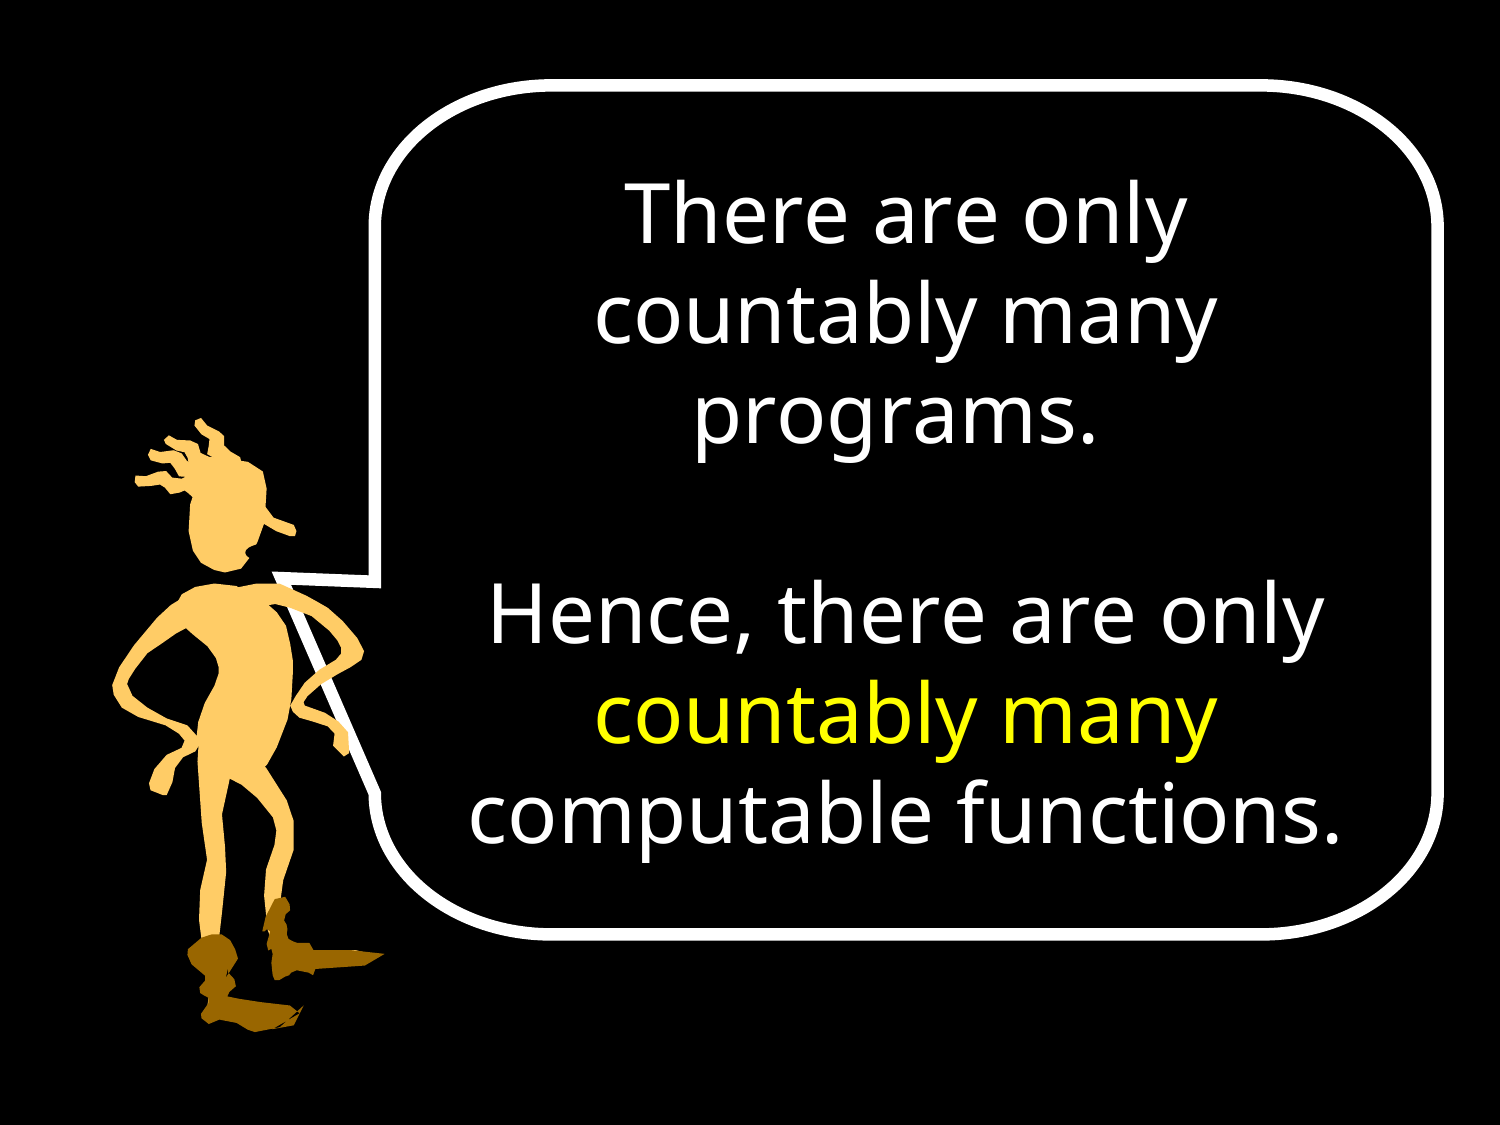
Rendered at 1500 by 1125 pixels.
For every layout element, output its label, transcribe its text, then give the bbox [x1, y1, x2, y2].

text_box There are only countably many programs. Hence, there are only countably many computable functions. [281, 85, 1438, 935]
text_box [134, 417, 297, 573]
text_box There are only countably many programs. Hence, there are only countably many computable functions. [295, 611, 341, 668]
text_box [112, 583, 385, 1033]
